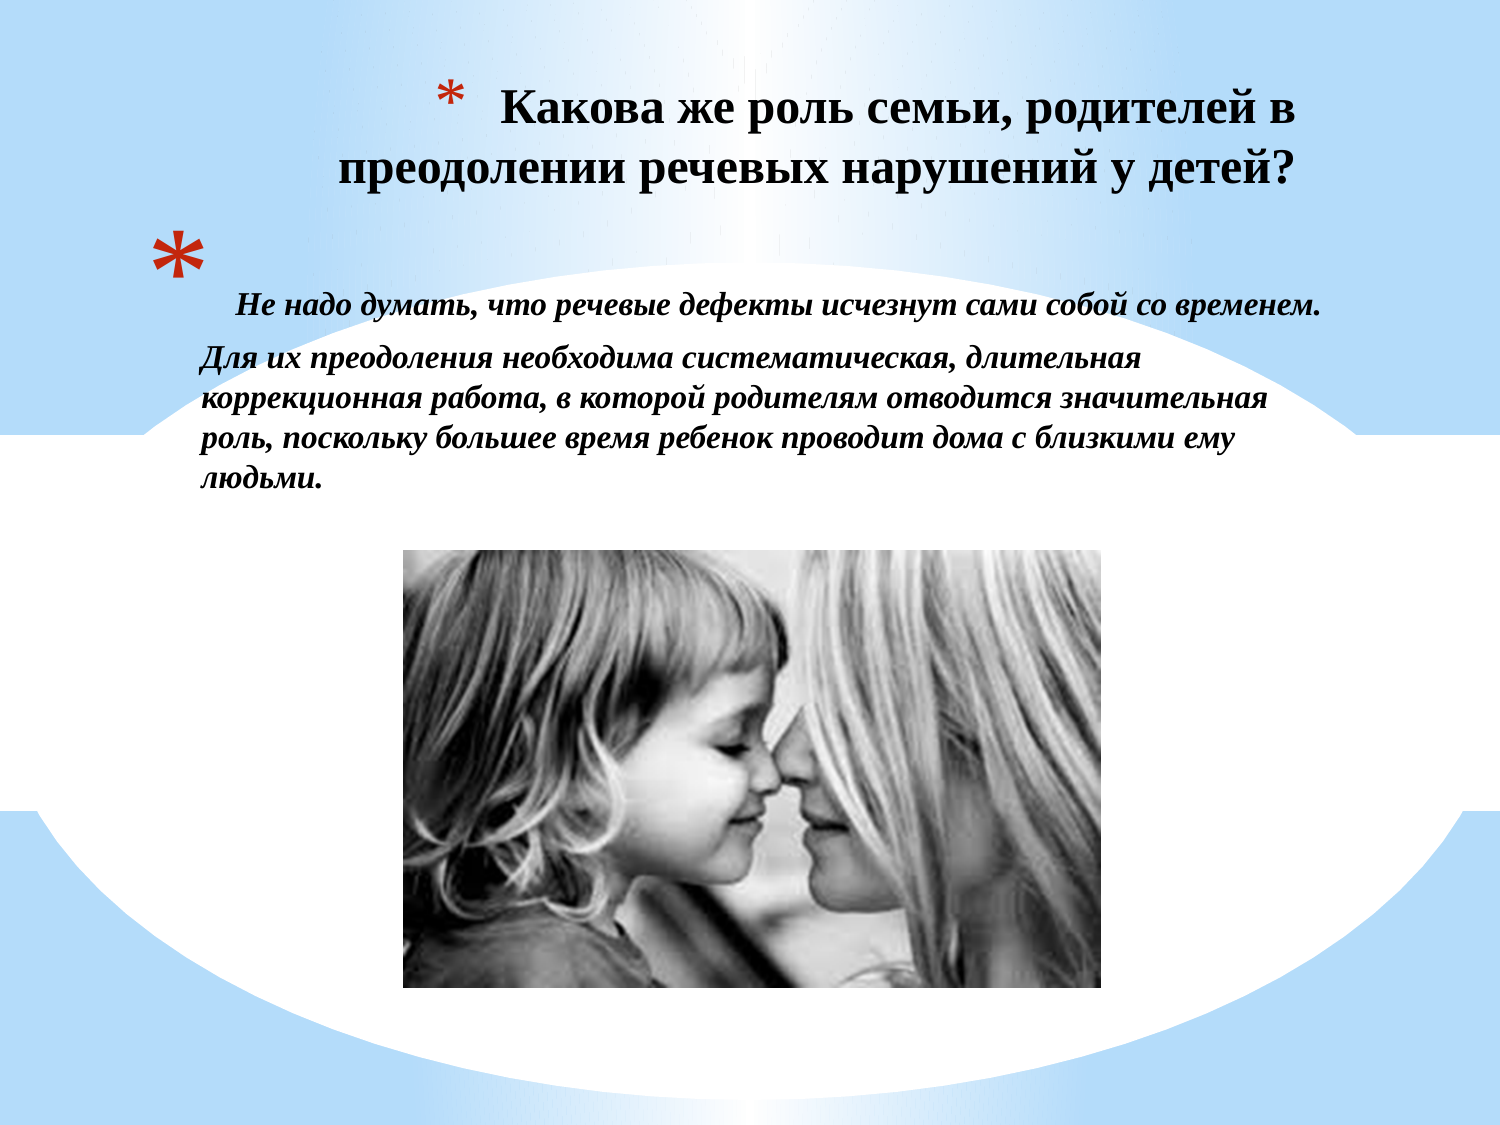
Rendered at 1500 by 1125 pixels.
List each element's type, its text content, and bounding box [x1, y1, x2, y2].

title Какова же роль семьи, родителей в преодолении речевых нарушений у детей? [134, 66, 1312, 256]
subtitle Не надо думать, что речевые дефекты исчезнут сами собой со временем. Для их преодоления необходима систематическая, длительная коррекционная работа, в которой родителям отводится значительная роль, поскольку большее время ребенок проводит дома с близкими ему людьми. [134, 212, 1359, 974]
picture [403, 550, 1101, 988]
